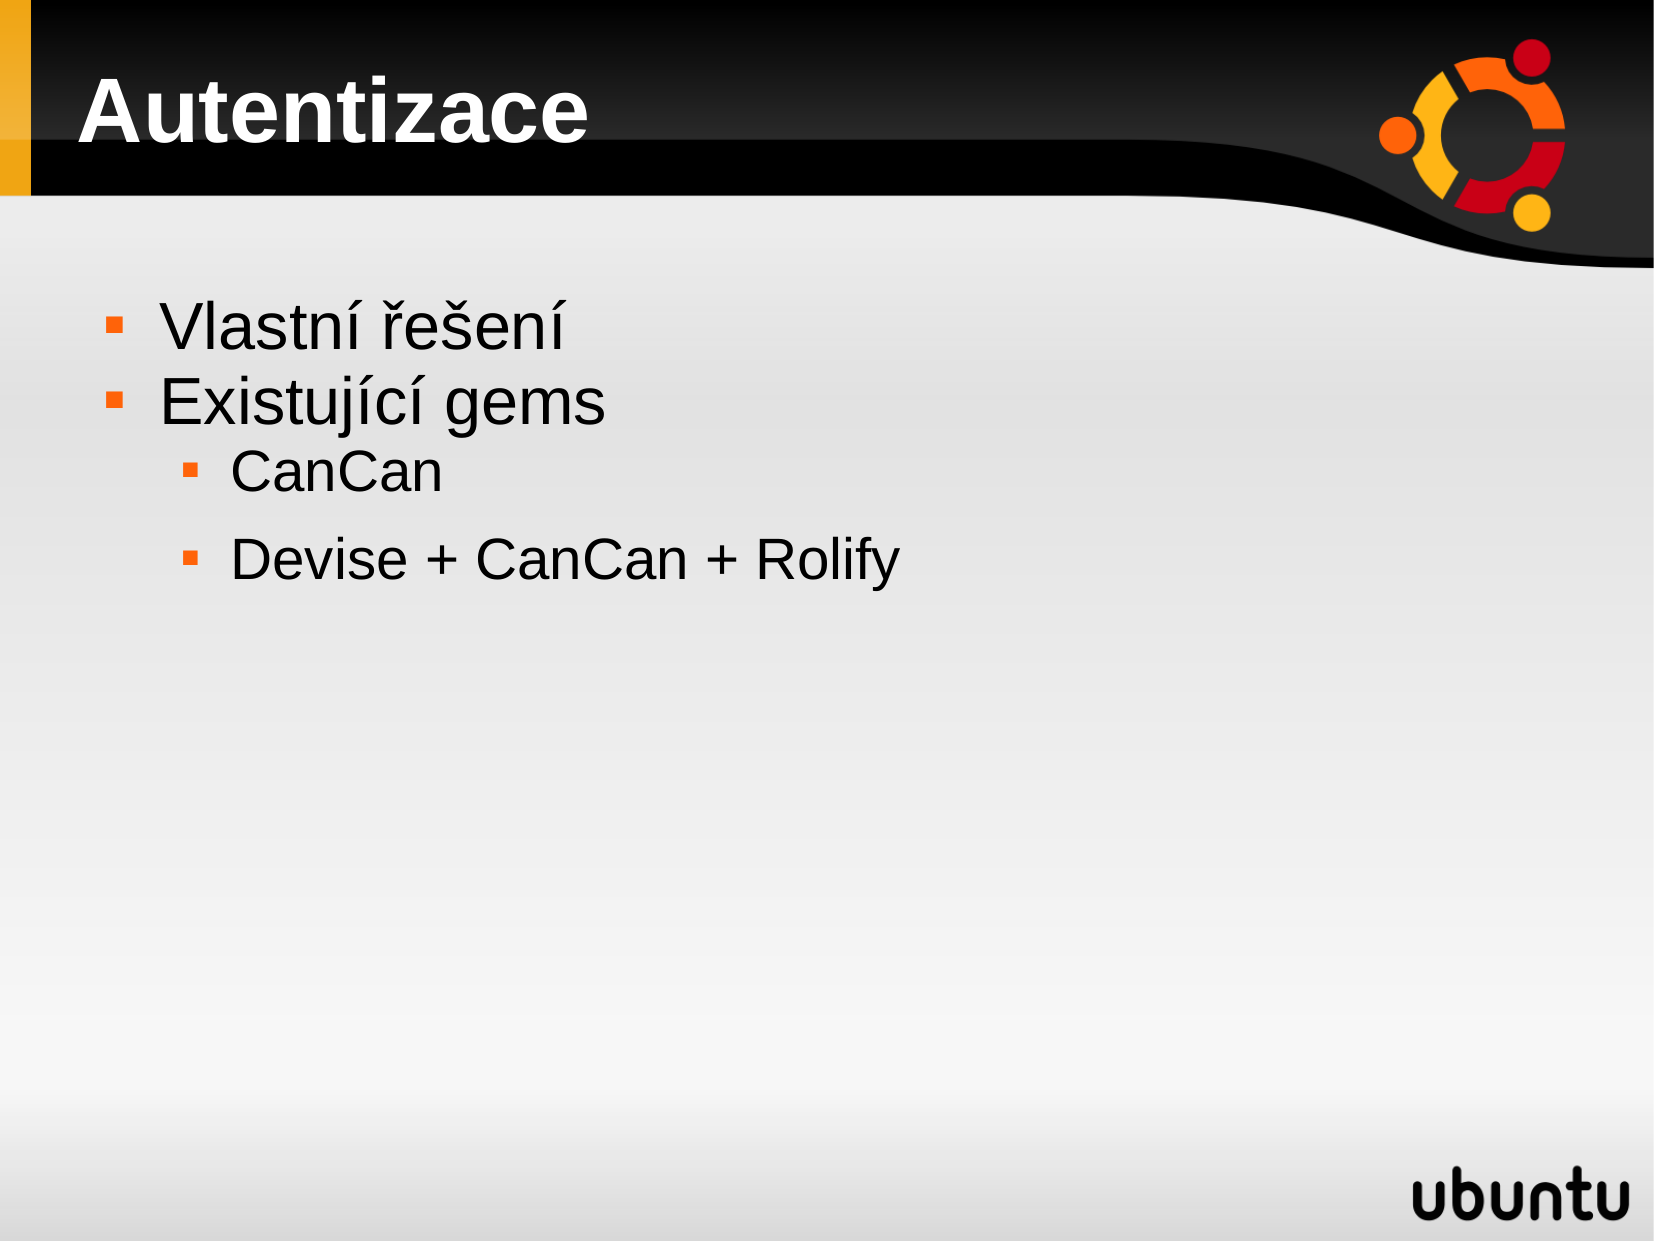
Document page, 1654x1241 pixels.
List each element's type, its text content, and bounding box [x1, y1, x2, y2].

picture [0, 0, 1654, 1241]
title Autentizace [76, 14, 1565, 207]
list Vlastní řešení Existující gems CanCan Devise + CanCan + Rolify [88, 288, 1577, 1093]
